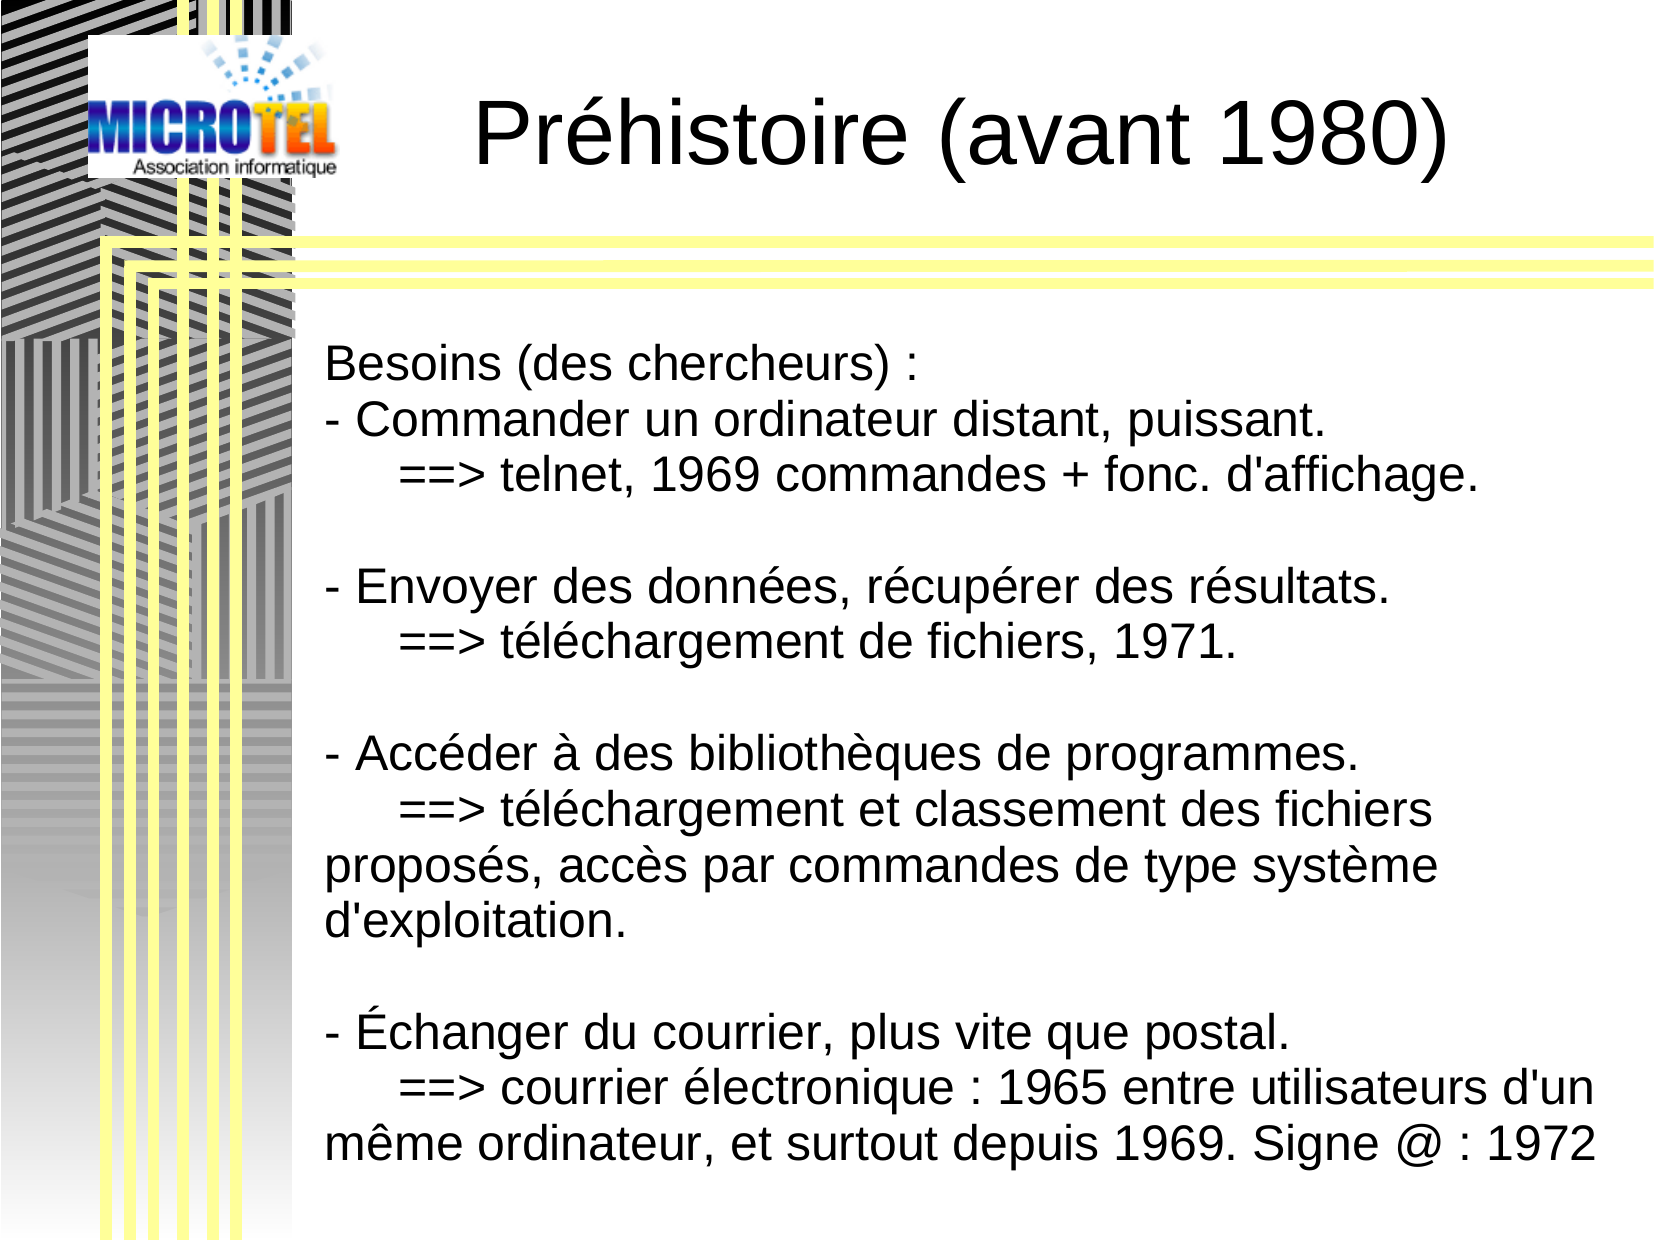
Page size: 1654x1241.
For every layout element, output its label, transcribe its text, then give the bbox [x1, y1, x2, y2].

picture [88, 35, 340, 178]
title Préhistoire (avant 1980) [354, 29, 1571, 237]
subtitle Besoins (des chercheurs) : - Commander un ordinateur distant, puissant. ==> telnet, 1969 commandes + fonc. d'affichage. - Envoyer des données, récupérer des résultats. ==> téléchargement de fichiers, 1971. - Accéder à des bibliothèques de programmes. ==> téléchargement et classement des fichiers proposés, accès par commandes de type système d'exploitation. - Échanger du courrier, plus vite que postal. ==> courrier électronique : 1965 entre utilisateurs d'un même ordinateur, et surtout depuis 1969. Signe @ : 1972 [324, 325, 1601, 1182]
